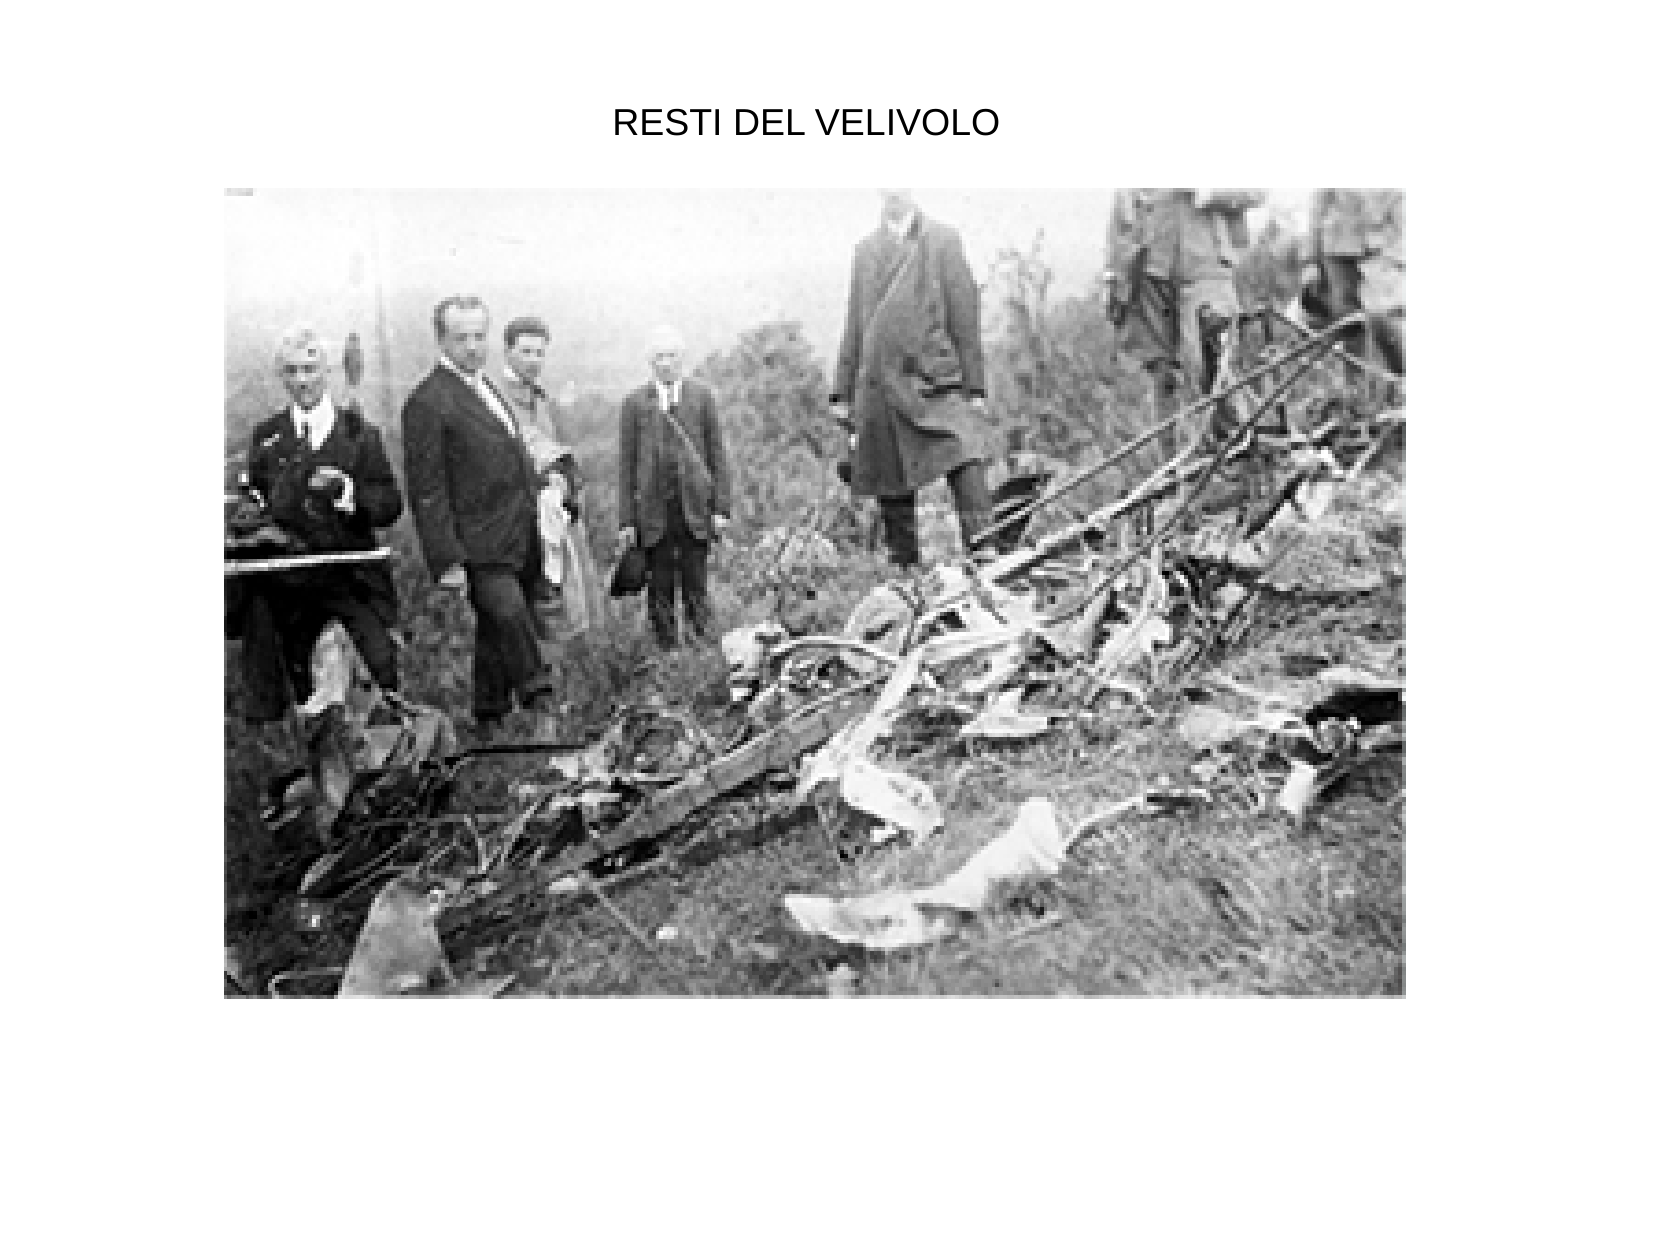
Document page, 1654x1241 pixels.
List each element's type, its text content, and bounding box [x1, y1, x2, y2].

text_box RESTI DEL VELIVOLO [597, 94, 1016, 152]
picture [224, 188, 1406, 1004]
